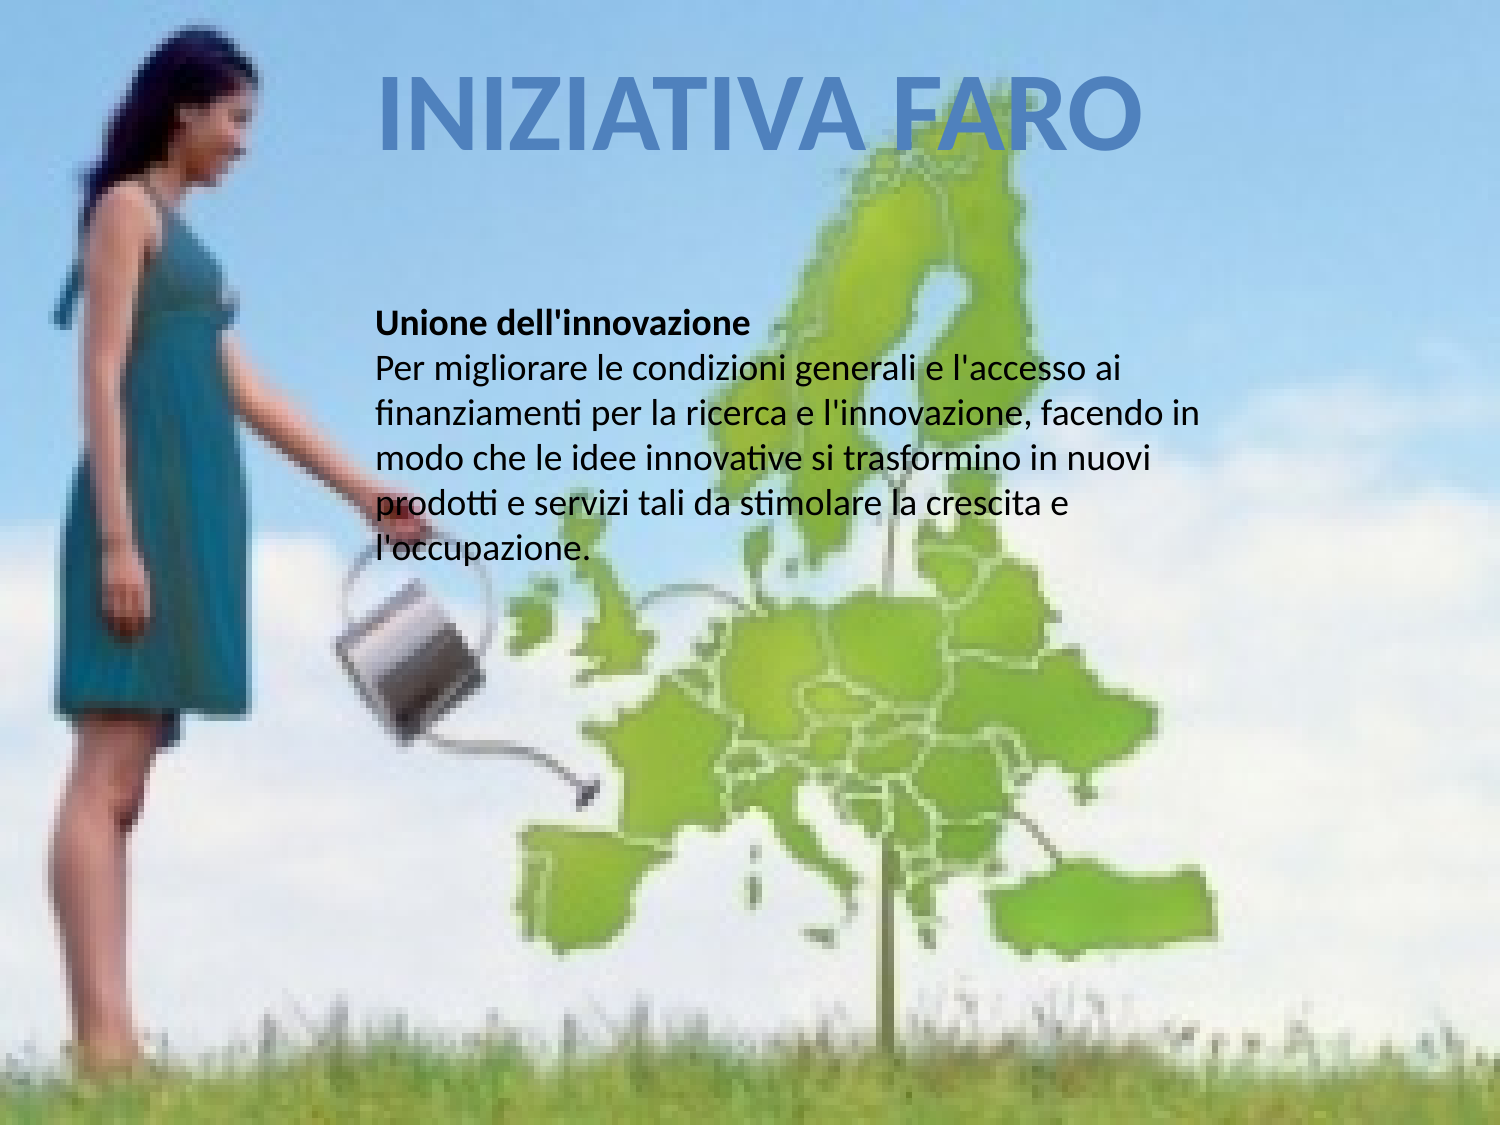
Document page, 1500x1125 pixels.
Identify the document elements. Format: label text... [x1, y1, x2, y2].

picture [0, 0, 1500, 1125]
text_box Unione dell'innovazione Per migliorare le condizioni generali e l'accesso ai finanziamenti per la ricerca e l'innovazione, facendo in modo che le idee innovative si trasformino in nuovi prodotti e servizi tali da stimolare la crescita e l'occupazione. [360, 290, 1294, 576]
text_box INIZIATIVA FARO [360, 30, 1160, 181]
